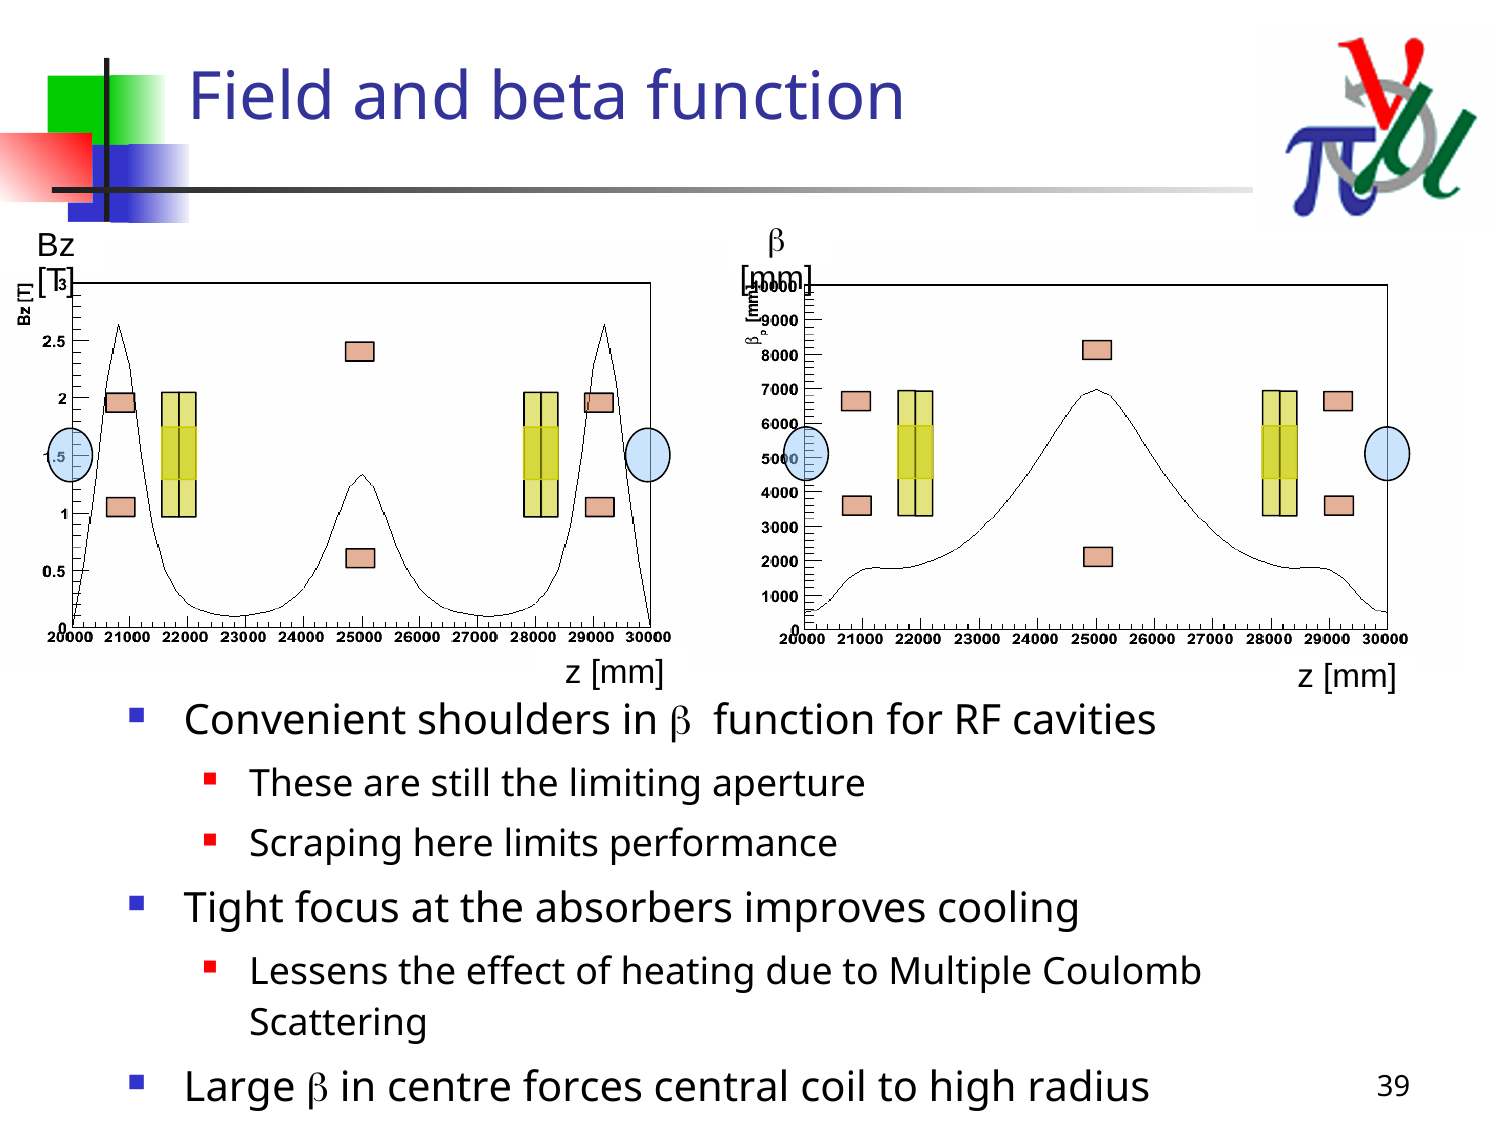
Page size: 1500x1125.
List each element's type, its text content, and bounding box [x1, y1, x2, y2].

text_box z [mm] [642, 667, 650, 682]
text_box [106, 393, 135, 413]
text_box [346, 548, 375, 568]
text_box [897, 390, 933, 516]
text_box  [mm] [723, 214, 831, 268]
text_box [841, 391, 871, 411]
text_box [1323, 391, 1353, 411]
picture [732, 242, 1461, 672]
text_box z [mm] [614, 667, 622, 682]
text_box [584, 393, 614, 413]
text_box z [mm] [537, 646, 693, 682]
text_box [106, 497, 135, 517]
text_box [1083, 547, 1113, 567]
text_box [625, 428, 670, 482]
text_box Bz [T] [2, 222, 110, 277]
text_box [523, 392, 558, 517]
text_box [161, 392, 197, 517]
picture [0, 240, 724, 670]
text_box [1262, 390, 1297, 516]
text_box [1082, 340, 1112, 360]
text_box [585, 497, 614, 517]
list Convenient shoulders in function for RF cavities These are still the limiting aperture Scraping here limits performance Tight focus at the absorbers improves cooling Lessens the effect of heating due to Multiple Coulomb Scattering Large  in centre forces central coil to high radius Becomes more expensive [112, 682, 1388, 1125]
text_box [345, 342, 374, 362]
text_box [783, 426, 829, 481]
text_box [1364, 426, 1410, 481]
text_box z [mm] [1275, 650, 1420, 704]
text_box [48, 428, 93, 482]
text_box [842, 496, 872, 516]
picture [1253, 26, 1500, 229]
title Field and beta function [187, 53, 1253, 134]
text_box [1324, 496, 1354, 516]
